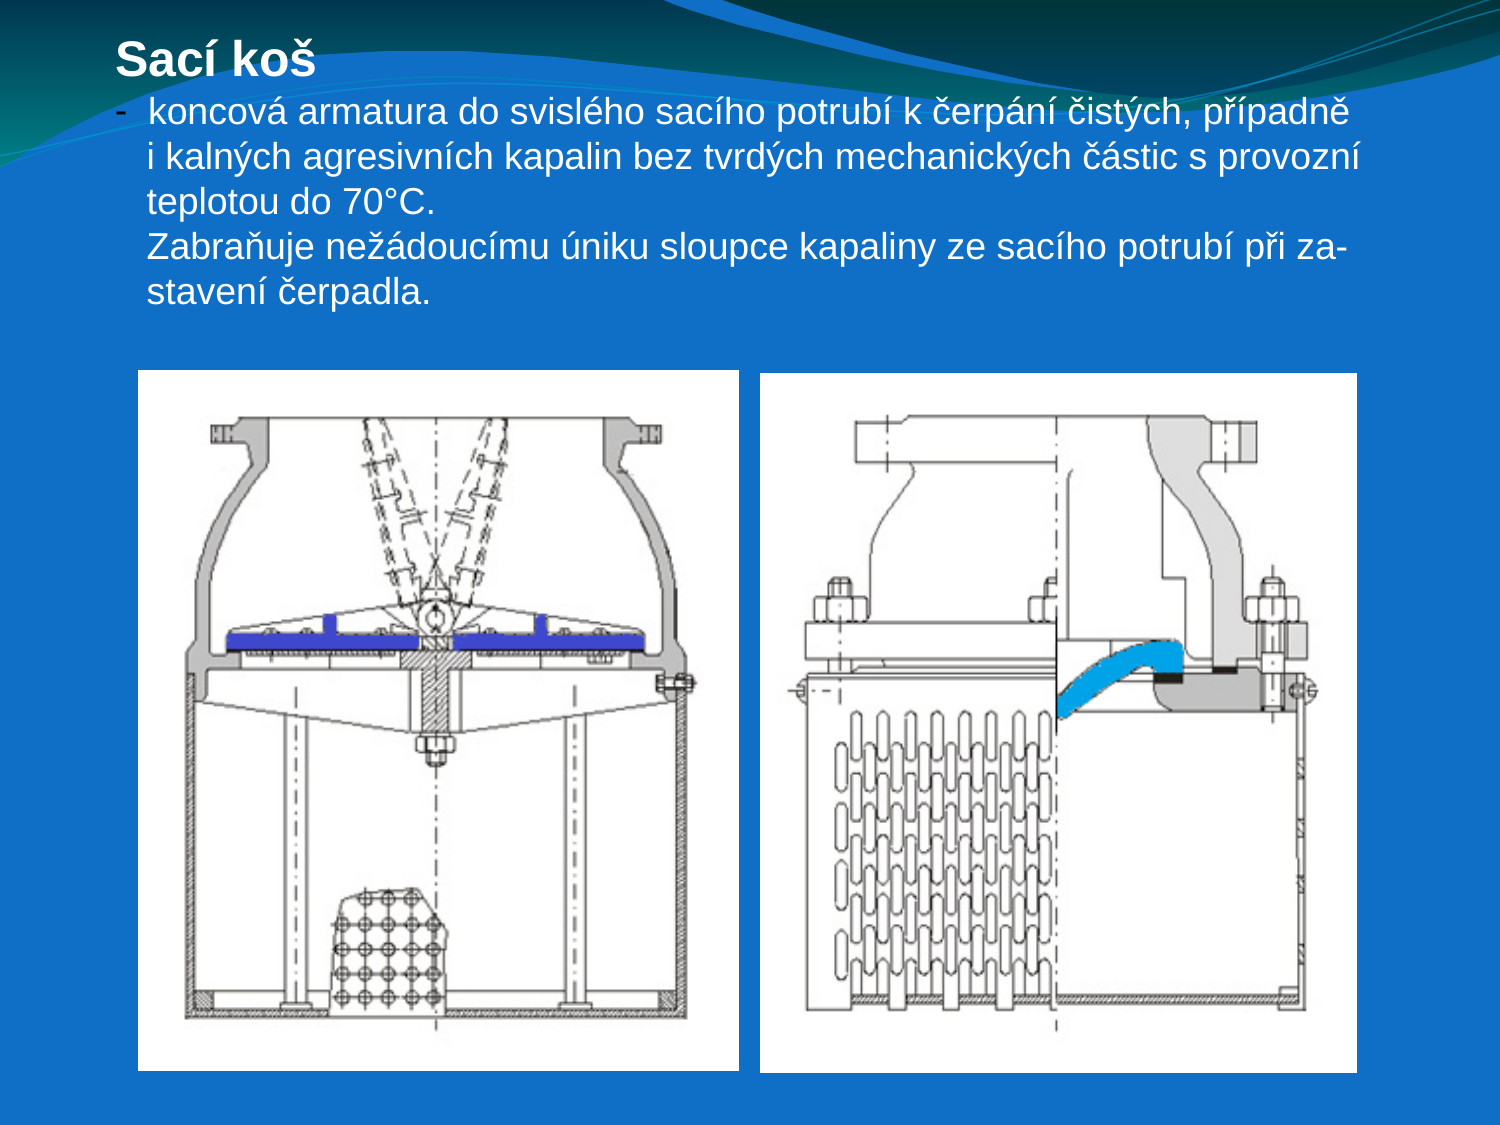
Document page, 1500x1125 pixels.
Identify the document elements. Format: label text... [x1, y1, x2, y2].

text_box Sací koš koncová armatura do svislého sacího potrubí k čerpání čistých, případně i kalných agresivních kapalin bez tvrdých mechanických částic s provozní teplotou do 70°C. Zabraňuje nežádoucímu úniku sloupce kapaliny ze sacího potrubí při za- stavení čerpadla. [100, 19, 1424, 319]
picture [760, 373, 1357, 1073]
picture [138, 370, 739, 1071]
